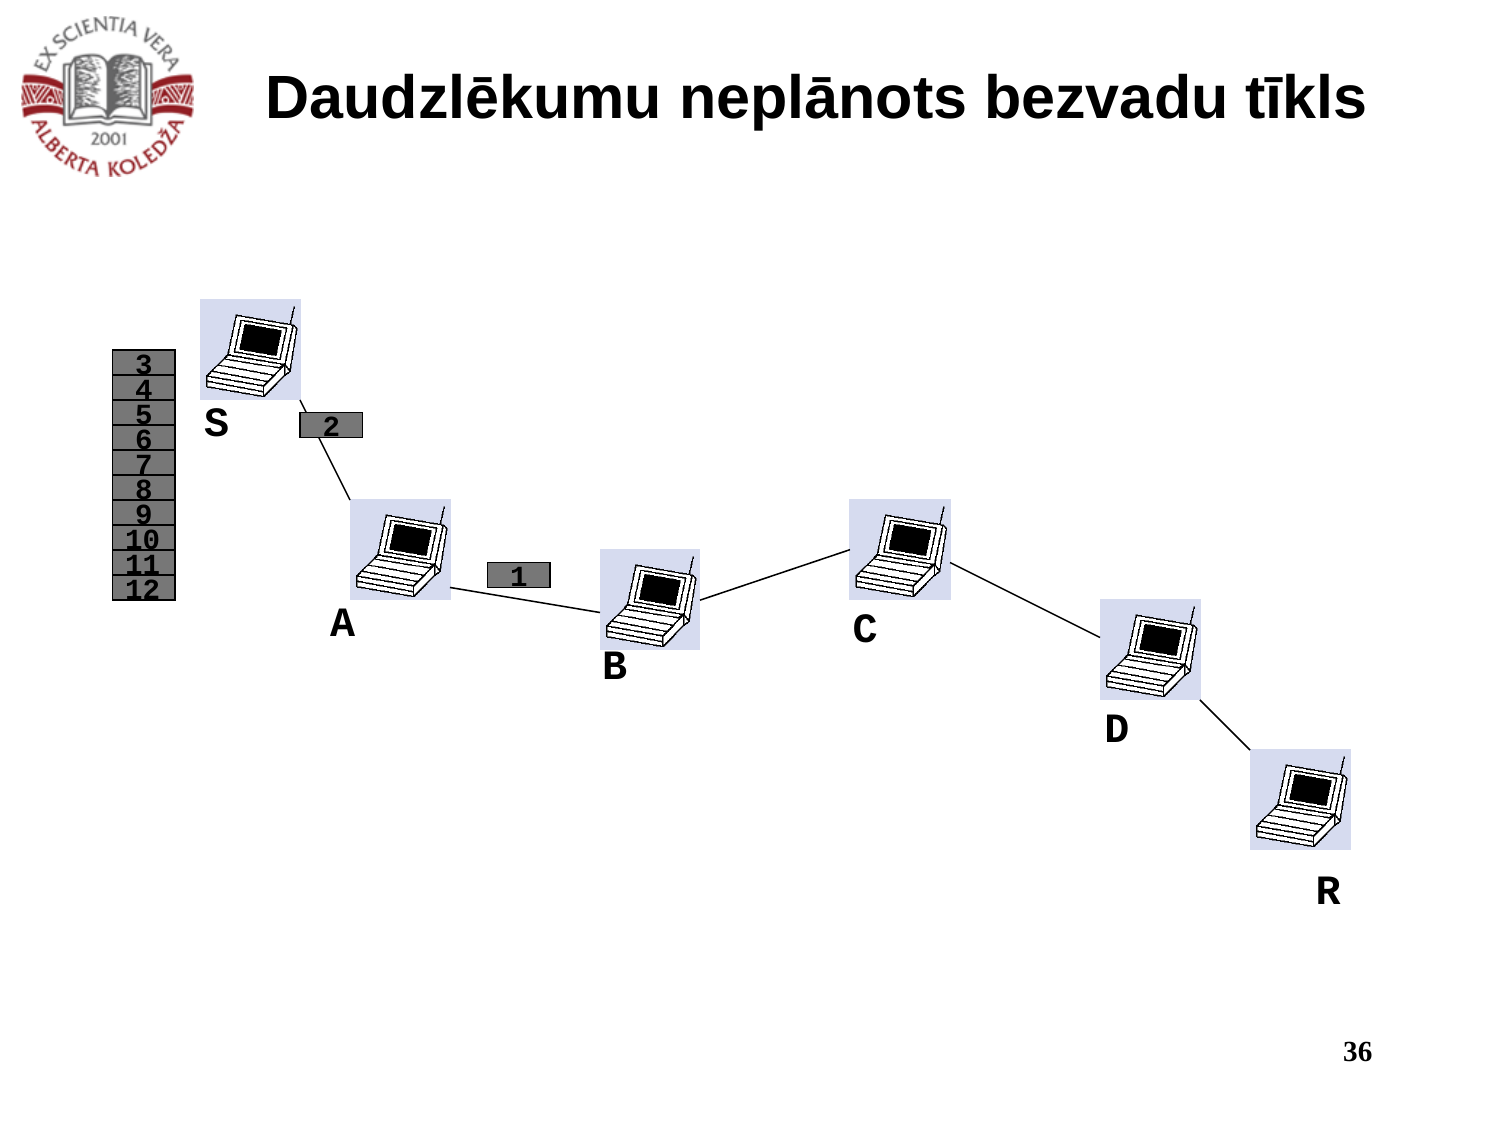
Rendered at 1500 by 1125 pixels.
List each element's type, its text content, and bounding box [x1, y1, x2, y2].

text_box 1 [487, 562, 550, 588]
chart [1250, 750, 1351, 850]
title Daudzlēkumu neplānots bezvadu tīkls [187, 44, 1425, 150]
text_box 4 [112, 374, 175, 399]
text_box 6 [112, 424, 175, 449]
text_box S [189, 387, 244, 454]
text_box A [315, 587, 370, 653]
text_box 9 [112, 499, 175, 524]
chart [1100, 600, 1201, 700]
text_box R [1300, 855, 1356, 921]
text_box <skaitlis> [1074, 1025, 1388, 1101]
chart [849, 500, 951, 601]
text_box 11 [112, 549, 175, 574]
picture [21, 16, 194, 177]
text_box 3 [112, 349, 175, 374]
text_box 5 [112, 399, 175, 424]
chart [350, 500, 451, 601]
text_box B [587, 630, 642, 696]
chart [200, 299, 301, 400]
text_box 7 [112, 449, 175, 474]
text_box C [837, 592, 893, 659]
text_box 10 [112, 524, 175, 549]
text_box 8 [112, 474, 175, 499]
chart [600, 549, 700, 651]
text_box D [1089, 692, 1145, 759]
text_box 12 [112, 574, 175, 600]
text_box 10 [148, 533, 154, 546]
text_box 2 [300, 412, 363, 438]
